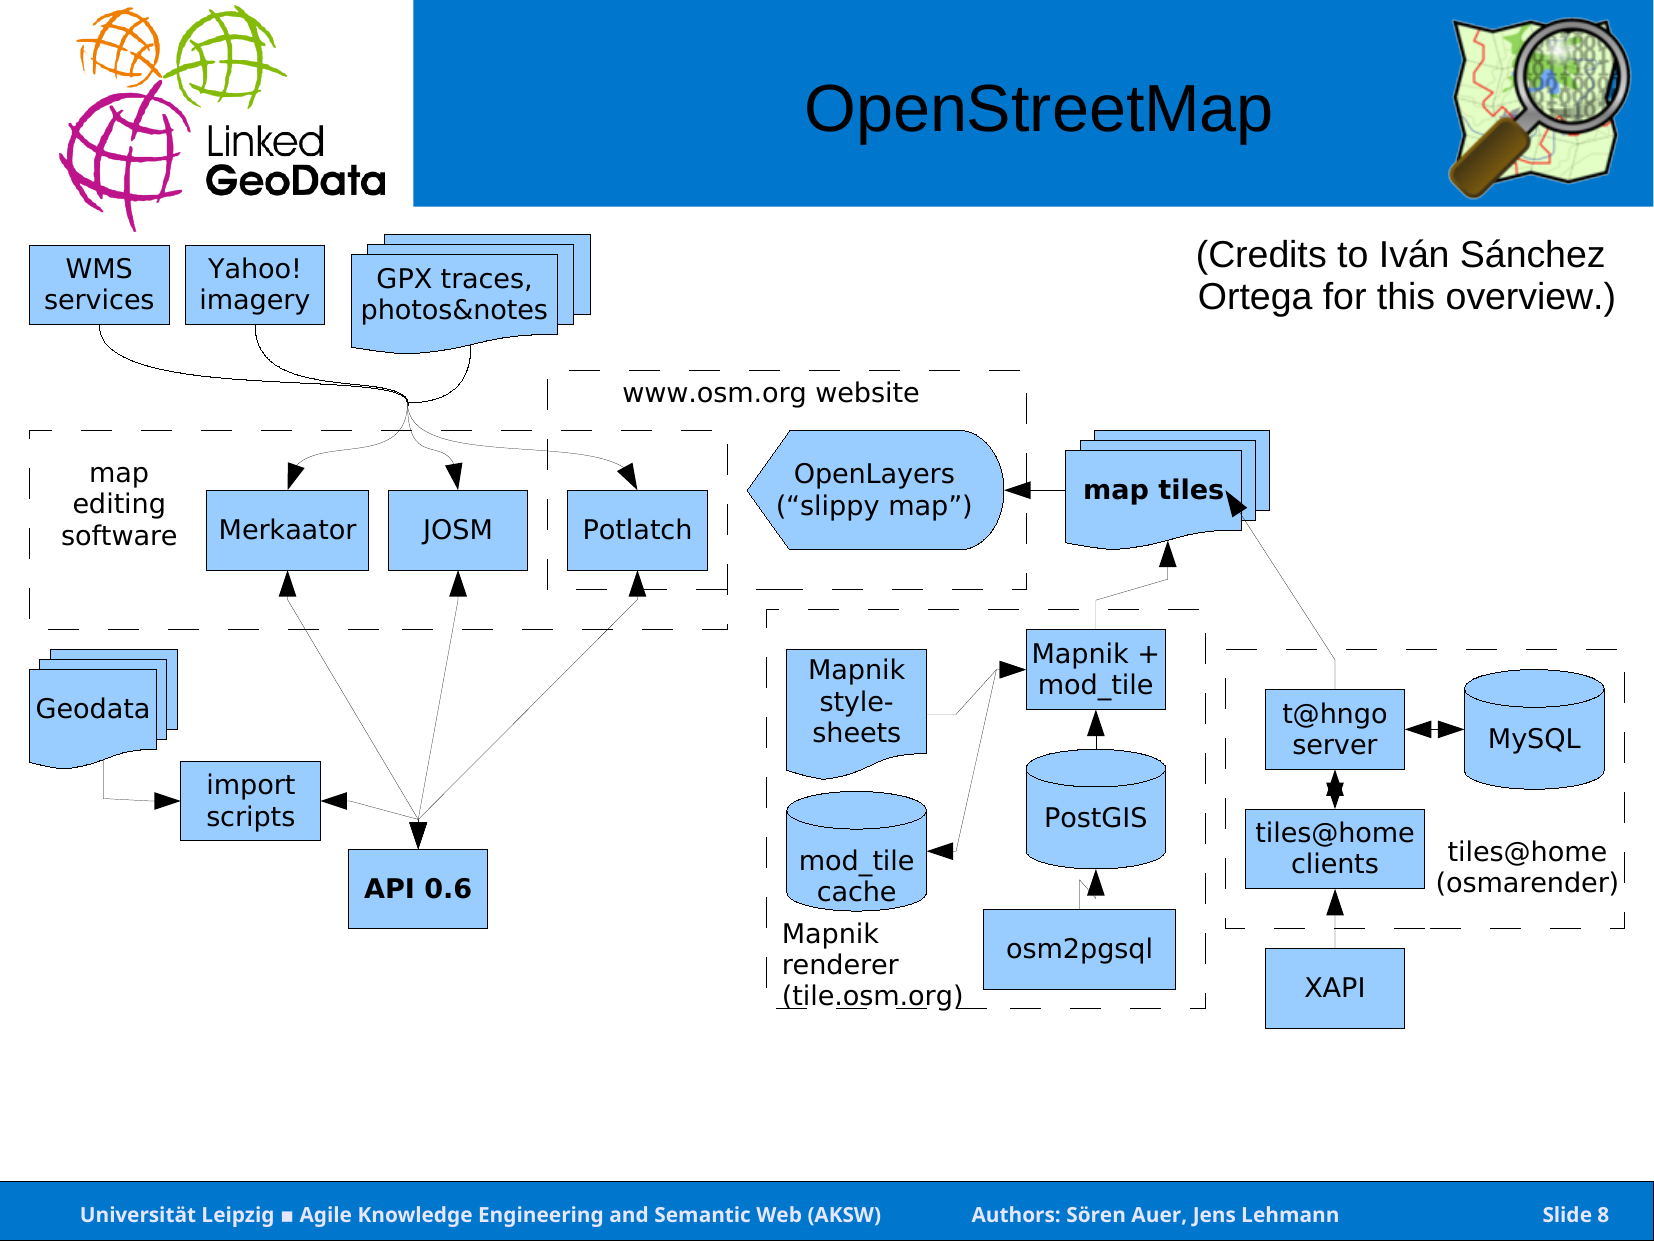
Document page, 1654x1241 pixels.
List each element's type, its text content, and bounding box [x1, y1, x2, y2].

text_box osm2pgsql [983, 909, 1176, 990]
text_box Potlatch [567, 490, 708, 571]
text_box GPX traces, photos&notes [351, 234, 591, 354]
text_box t@hngo server [1265, 689, 1405, 770]
picture [59, 5, 385, 232]
text_box (Credits to Iván Sánchez Ortega for this overview.) [1181, 226, 1632, 393]
text_box map tiles [1065, 430, 1270, 550]
text_box Geodata [29, 649, 178, 769]
text_box import scripts [180, 761, 321, 841]
text_box PostGIS [1026, 749, 1166, 869]
text_box tiles@home (osmarender) [1412, 829, 1642, 907]
text_box Mapnik + mod_tile [1026, 629, 1166, 710]
text_box tiles@home clients [1245, 809, 1425, 889]
text_box Mapnik style- sheets [786, 649, 927, 780]
text_box map editing software [29, 450, 209, 559]
text_box www.osm.org website [607, 370, 947, 421]
text_box Yahoo! imagery [185, 245, 325, 325]
text_box Mapnik renderer (tile.osm.org) [767, 911, 1007, 1020]
text_box mod_tile cache [786, 791, 927, 911]
text_box MySQL [1464, 669, 1605, 790]
text_box API 0.6 [348, 849, 488, 929]
text_box XAPI [1265, 948, 1405, 1029]
text_box OpenLayers (“slippy map”) [747, 430, 1004, 550]
text_box WMS services [29, 245, 170, 325]
title OpenStreetMap [442, 46, 1446, 170]
picture [1446, 13, 1635, 201]
text_box JOSM [388, 490, 528, 571]
text_box Merkaator [206, 490, 369, 571]
